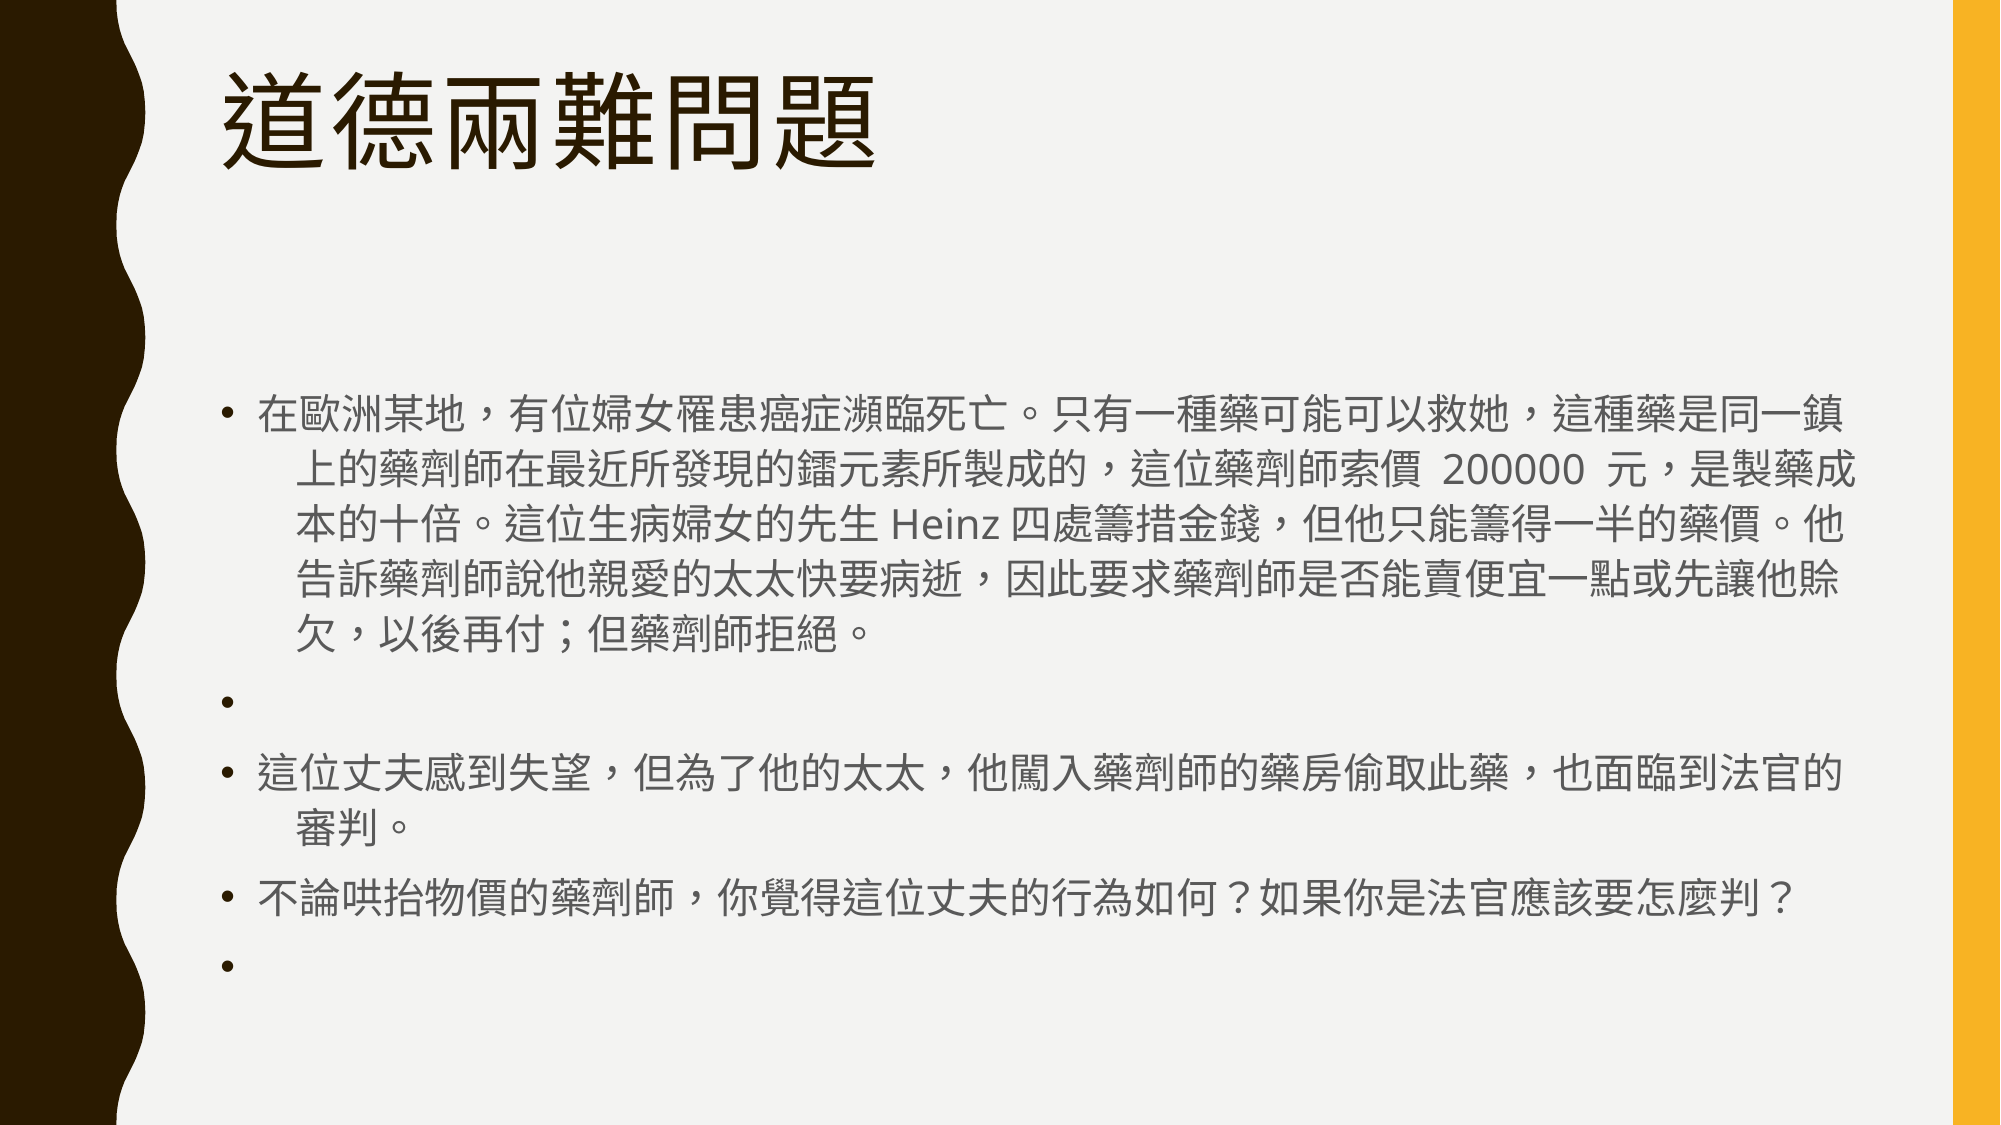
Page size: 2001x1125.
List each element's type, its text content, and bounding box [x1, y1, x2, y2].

title 道德兩難問題 [205, 62, 1876, 308]
list 在歐洲某地，有位婦女罹患癌症瀕臨死亡。只有一種藥可能可以救她，這種藥是同一鎮上的藥劑師在最近所發現的鐳元素所製成的，這位藥劑師索價 200000 元，是製藥成本的十倍。這位生病婦女的先生Heinz四處籌措金錢，但他只能籌得一半的藥價。他告訴藥劑師說他親愛的太太快要病逝，因此要求藥劑師是否能賣便宜一點或先讓他賒欠，以後再付；但藥劑師拒絕。 這位丈夫感到失望，但為了他的太太，他闖入藥劑師的藥房偷取此藥，也面臨到法官的審判。 不論哄抬物價的藥劑師，你覺得這位丈夫的行為如何？如果你是法官應該要怎麼判？ [205, 375, 1876, 965]
